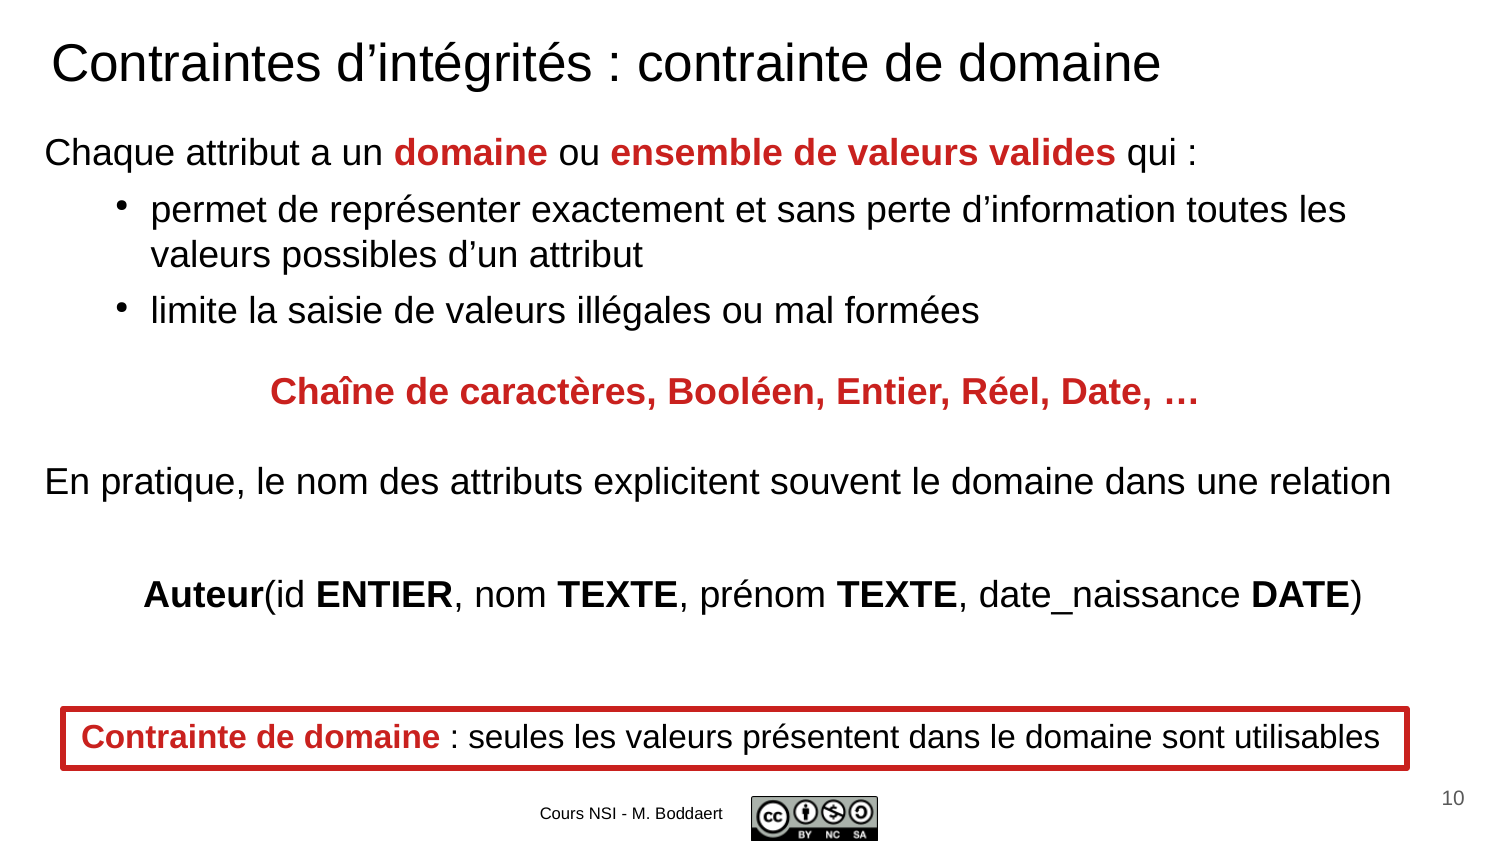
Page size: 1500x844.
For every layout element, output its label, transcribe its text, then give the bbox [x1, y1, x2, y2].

text_box Contrainte de domaine : seules les valeurs présentent dans le domaine sont utilisables [63, 708, 1407, 769]
text_box Chaîne de caractères, Booléen, Entier, Réel, Date, … [252, 360, 1212, 425]
text_box Chaque attribut a un domaine ou ensemble de valeurs valides qui : permet de représenter exactement et sans perte d’information toutes les valeurs possibles d’un attribut limite la saisie de valeurs illégales ou mal formées En pratique, le nom des attributs explicitent souvent le domaine dans une relation Auteur(id ENTIER, nom TEXTE, prénom TEXTE, date_naissance DATE) [29, 120, 1477, 760]
picture [751, 796, 878, 841]
title Contraintes d’intégrités : contrainte de domaine [51, 13, 1449, 108]
slide_number <numéro> [1389, 764, 1480, 830]
